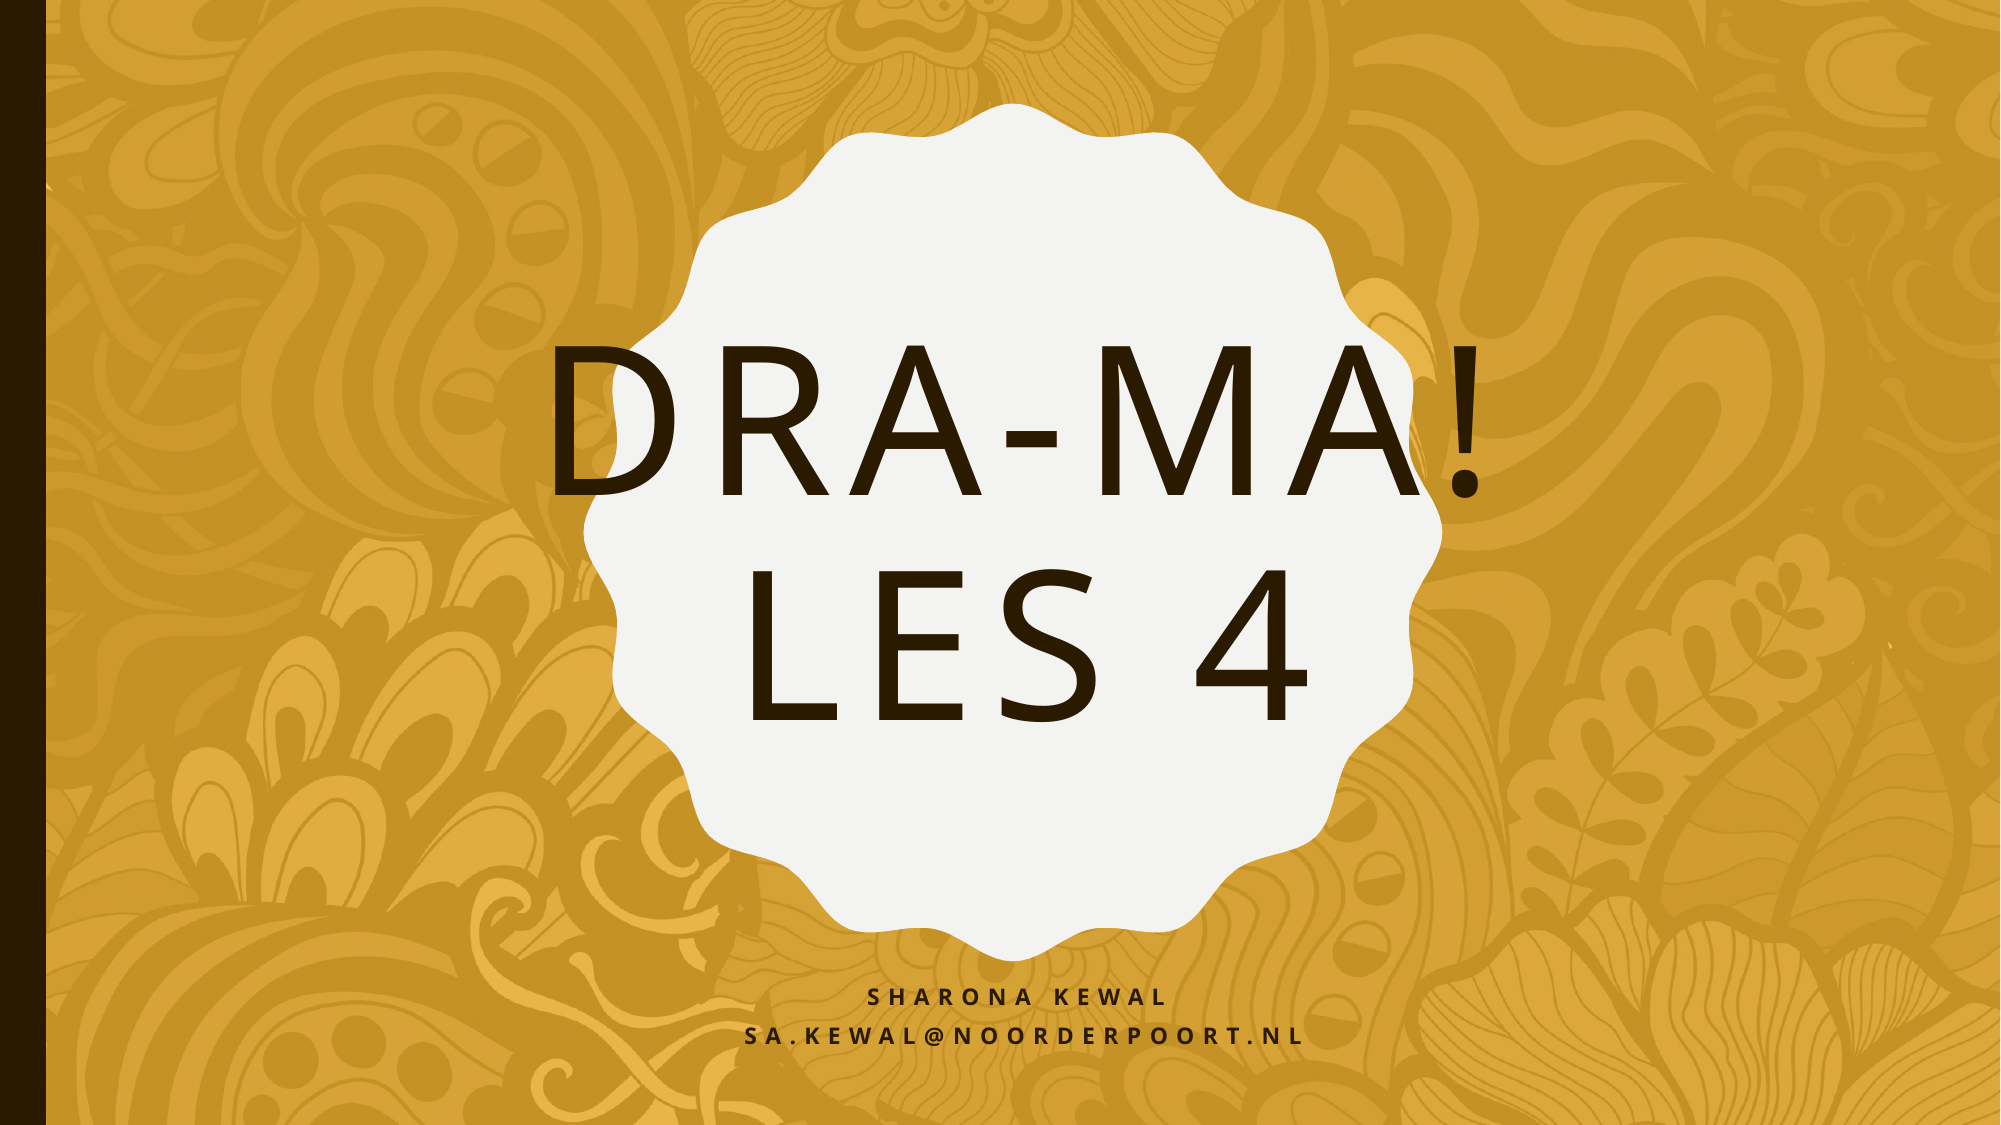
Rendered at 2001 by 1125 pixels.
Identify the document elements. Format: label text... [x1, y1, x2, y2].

title Dra-ma! les 4 [176, 180, 1870, 902]
text_box [0, 0, 2000, 1125]
subtitle Sharona Kewal Sa.kewal@noorderpoort.nl [285, 977, 1762, 1065]
